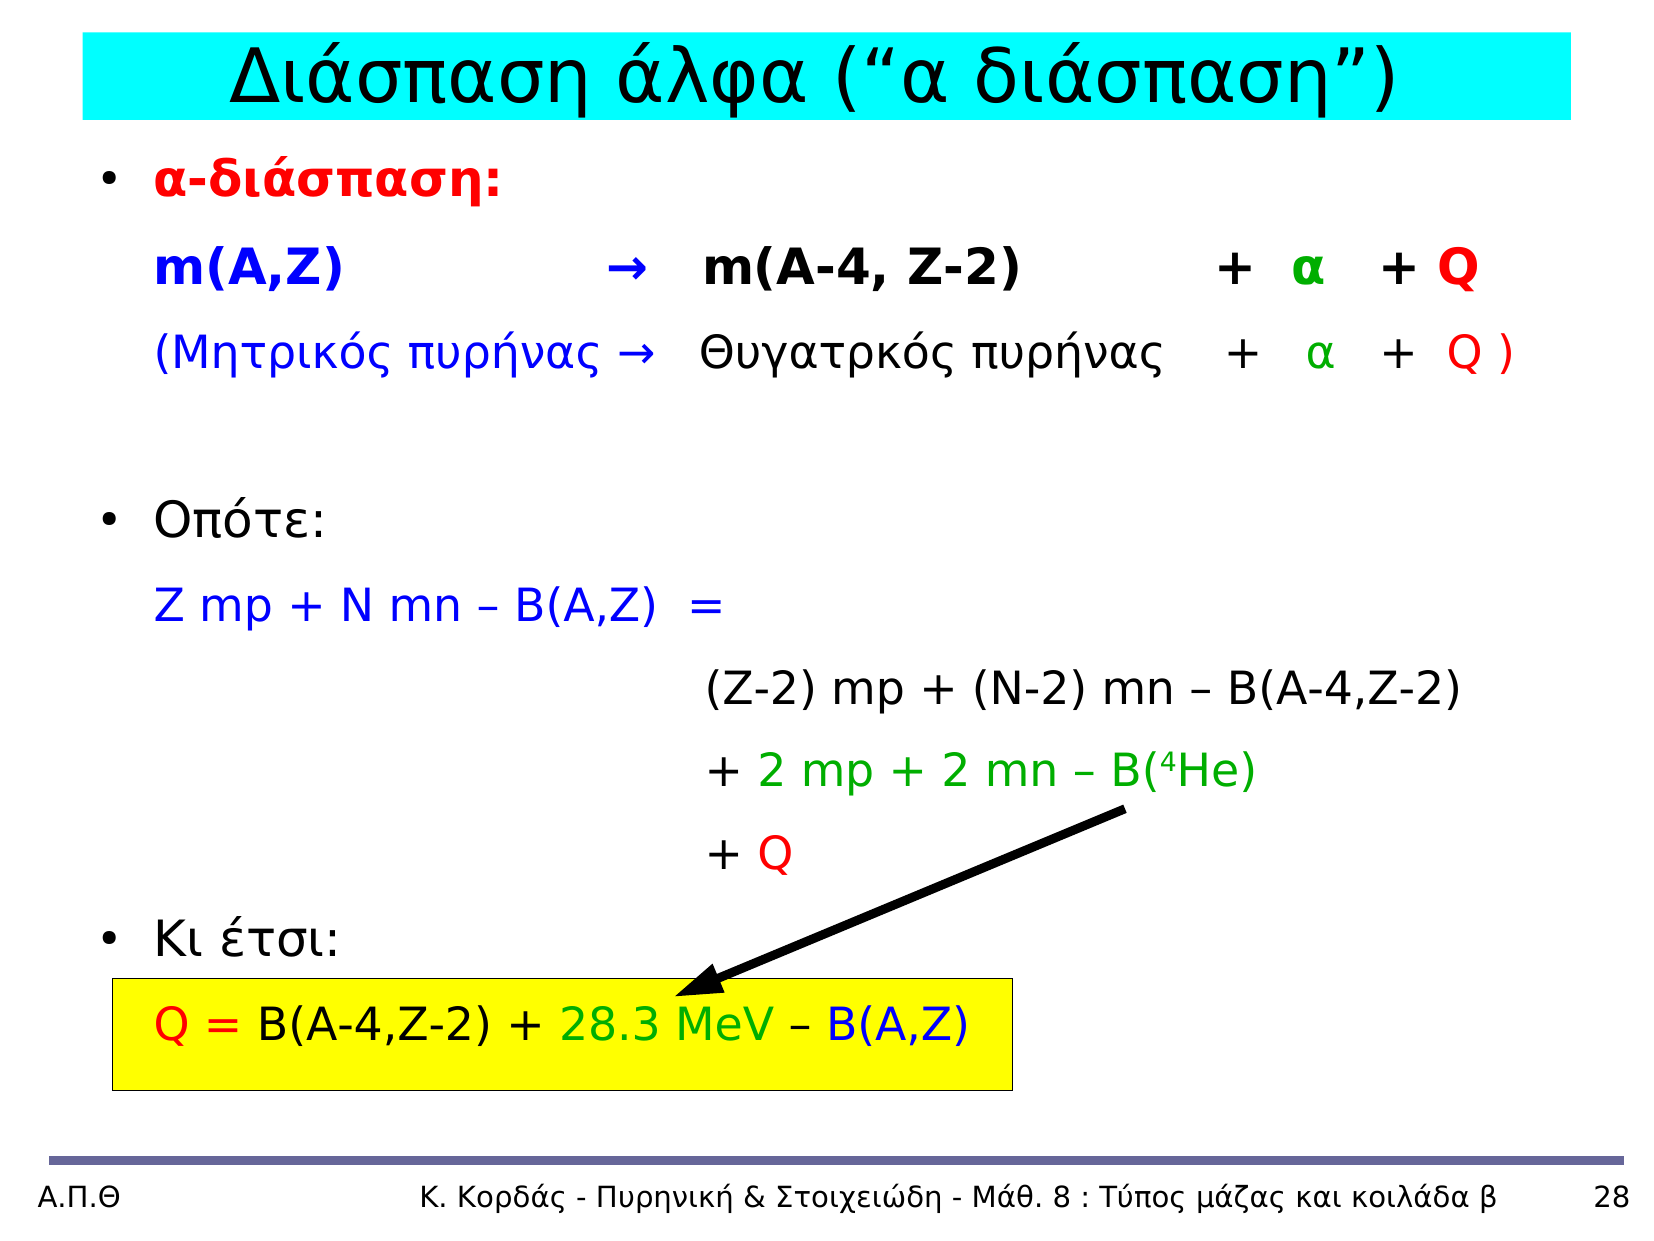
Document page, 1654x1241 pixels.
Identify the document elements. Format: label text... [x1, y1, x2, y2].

list α-διάσπαση: m(A,Z) → m(A-4, Z-2) + α + Q (Μητρικός πυρήνας → Θυγατρκός πυρήνας + α + Q ) Οπότε: Z mp + N mn – B(A,Z) = (Z-2) mp + (N-2) mn – B(A-4,Z-2) + 2 mp + 2 mn – B(4He) + Q Κι έτσι: Q = B(A-4,Z-2) + 28.3 MeV – B(A,Z) [82, 150, 1571, 1144]
title Διάσπαση άλφα (“α διάσπαση”) [82, 32, 1571, 120]
